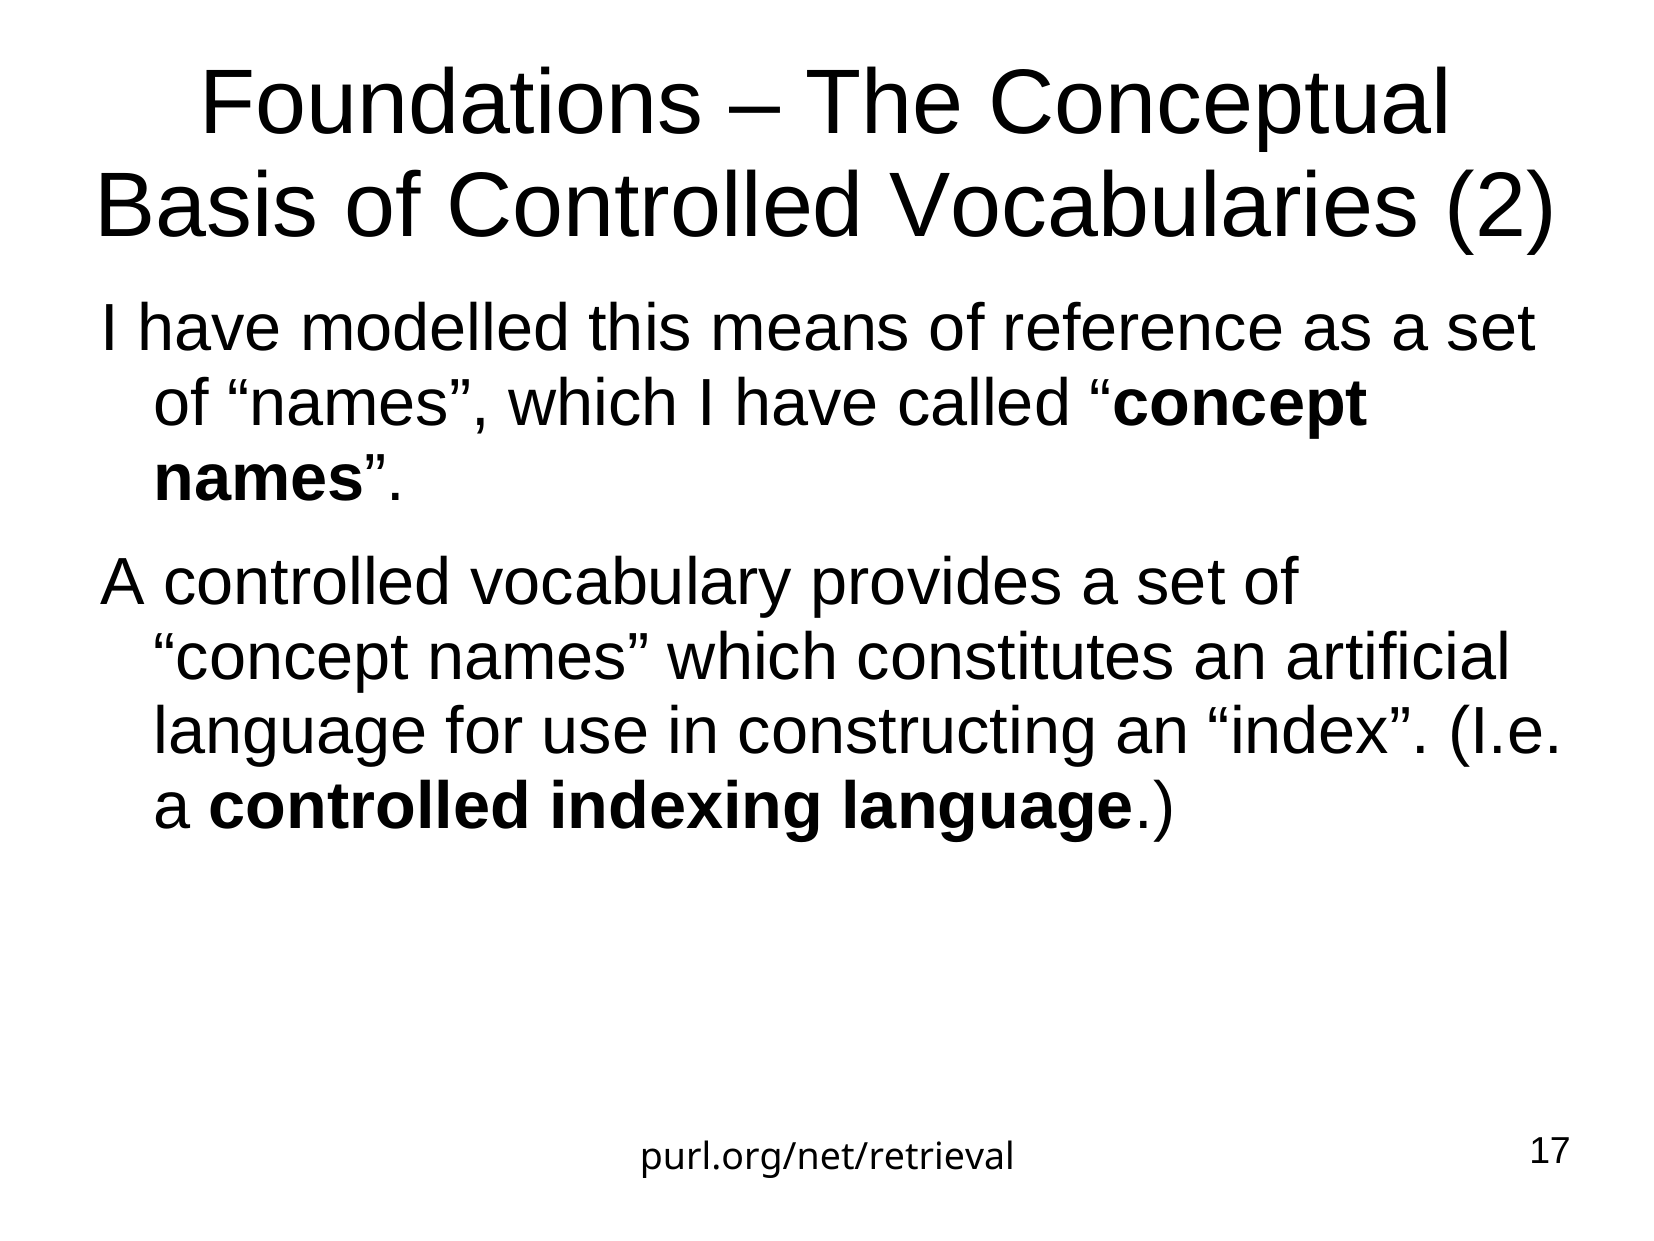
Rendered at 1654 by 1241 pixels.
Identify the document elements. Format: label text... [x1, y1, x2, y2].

title Foundations – The Conceptual Basis of Controlled Vocabularies (2) [82, 49, 1571, 257]
list I have modelled this means of reference as a set of “names”, which I have called “concept names”. A controlled vocabulary provides a set of “concept names” which constitutes an artificial language for use in constructing an “index”. (I.e. a controlled indexing language.) [82, 290, 1571, 1109]
